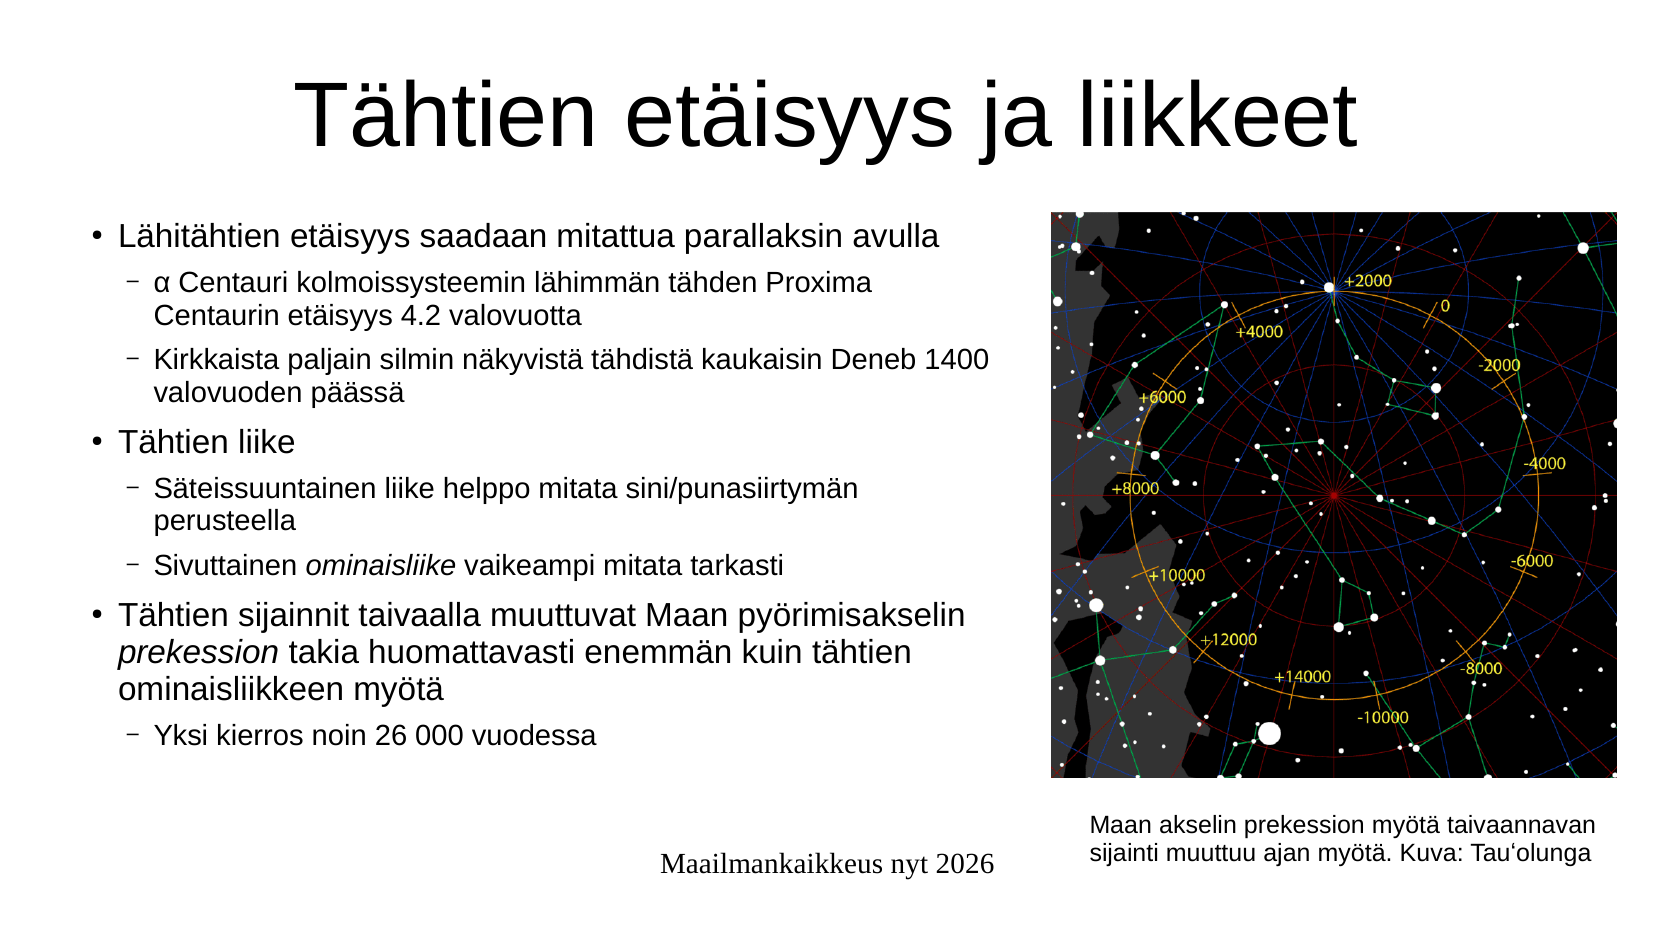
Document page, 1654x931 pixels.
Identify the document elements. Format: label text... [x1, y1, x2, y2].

list Lähitähtien etäisyys saadaan mitattua parallaksin avulla α Centauri kolmoissysteemin lähimmän tähden Proxima Centaurin etäisyys 4.2 valovuotta Kirkkaista paljain silmin näkyvistä tähdistä kaukaisin Deneb 1400 valovuoden päässä Tähtien liike Säteissuuntainen liike helppo mitata sini/punasiirtymän perusteella Sivuttainen ominaisliike vaikeampi mitata tarkasti Tähtien sijainnit taivaalla muuttuvat Maan pyörimisakselin prekession takia huomattavasti enemmän kuin tähtien ominaisliikkeen myötä Yksi kierros noin 26 000 vuodessa [82, 217, 1004, 758]
text_box Maan akselin prekession myötä taivaannavan sijainti muuttuu ajan myötä. Kuva: Tauʻolunga [1074, 803, 1620, 898]
picture [1051, 212, 1617, 778]
title Tähtien etäisyys ja liikkeet [82, 37, 1571, 193]
